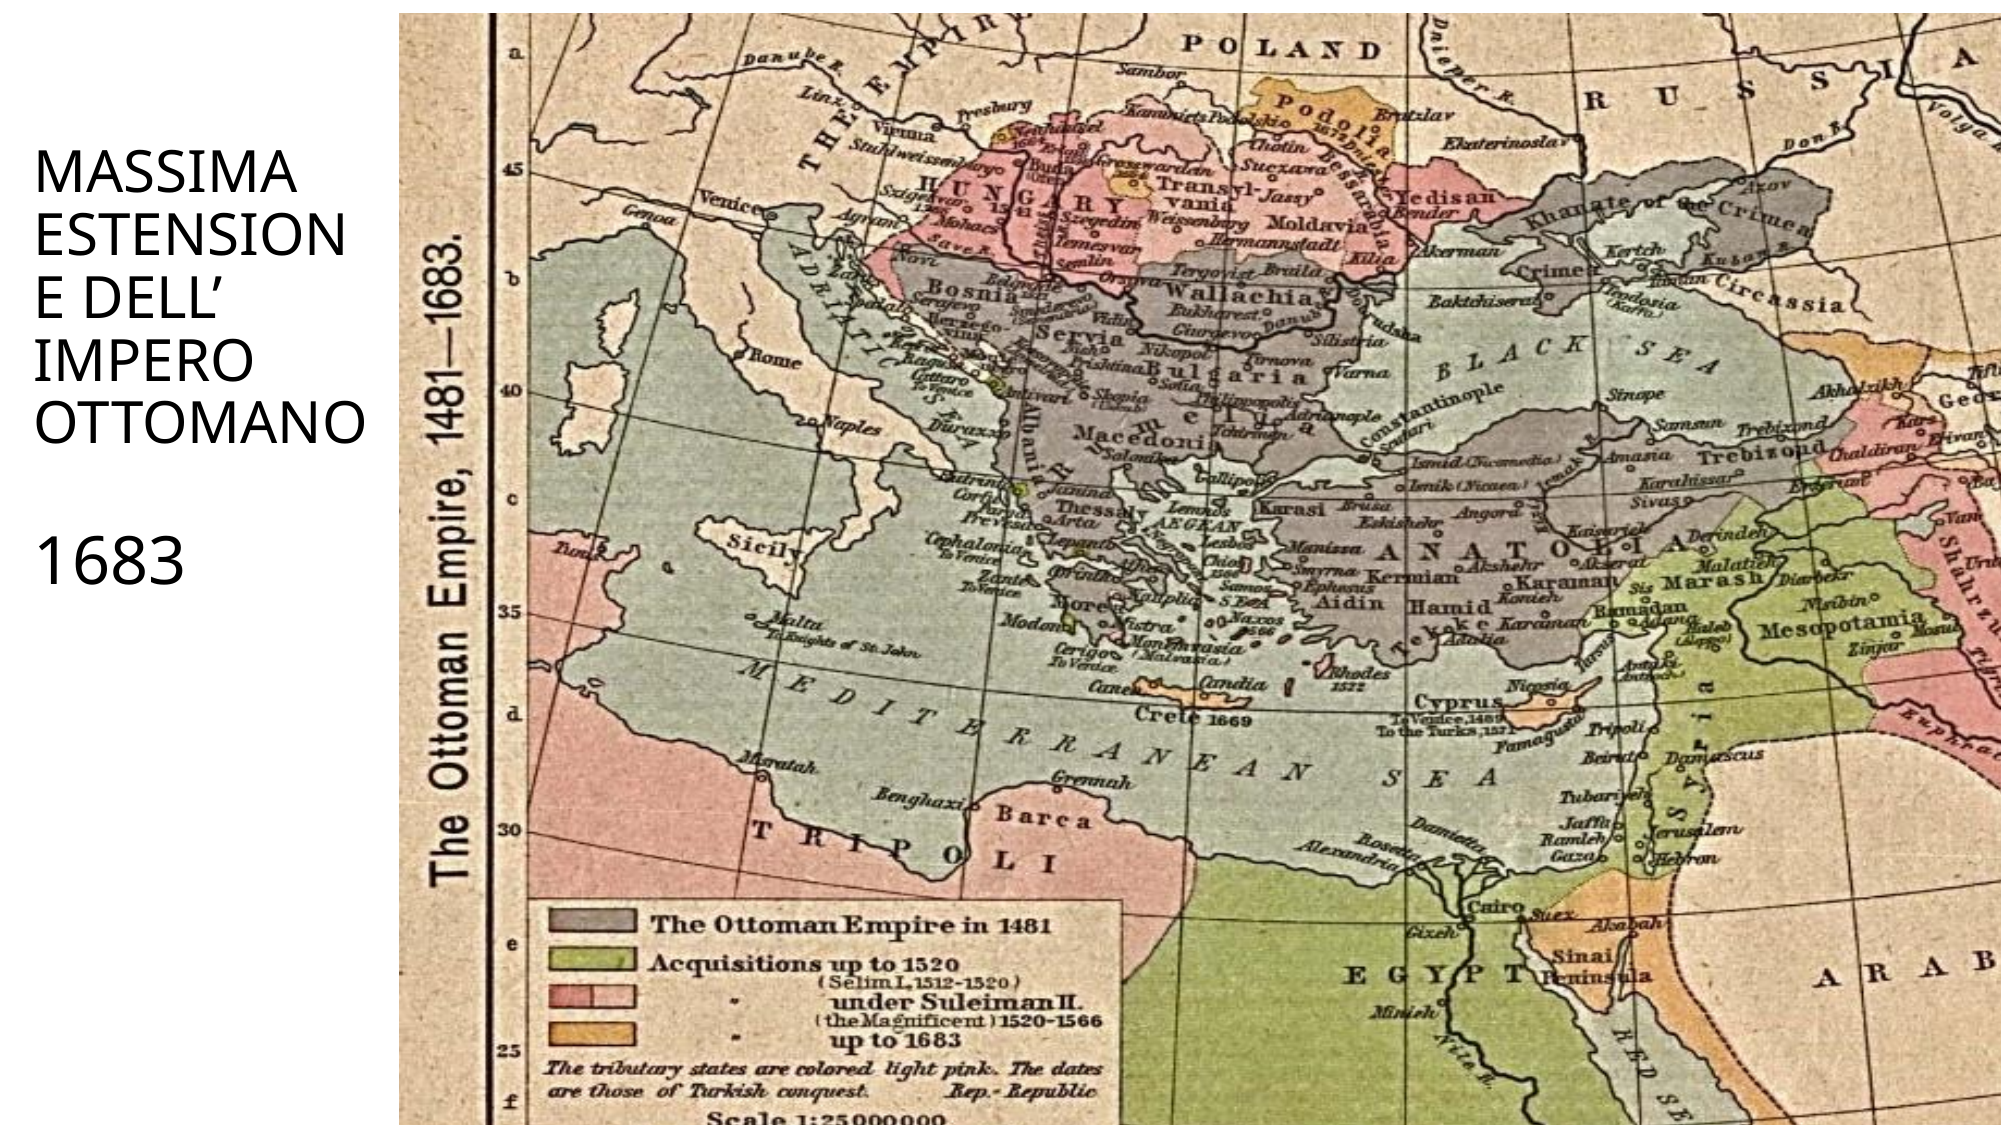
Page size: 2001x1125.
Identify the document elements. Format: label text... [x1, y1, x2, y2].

picture [399, 13, 2000, 1125]
title MASSIMA ESTENSIONE DELL’ IMPERO OTTOMANO [18, 110, 394, 465]
list 1683 [18, 519, 359, 949]
